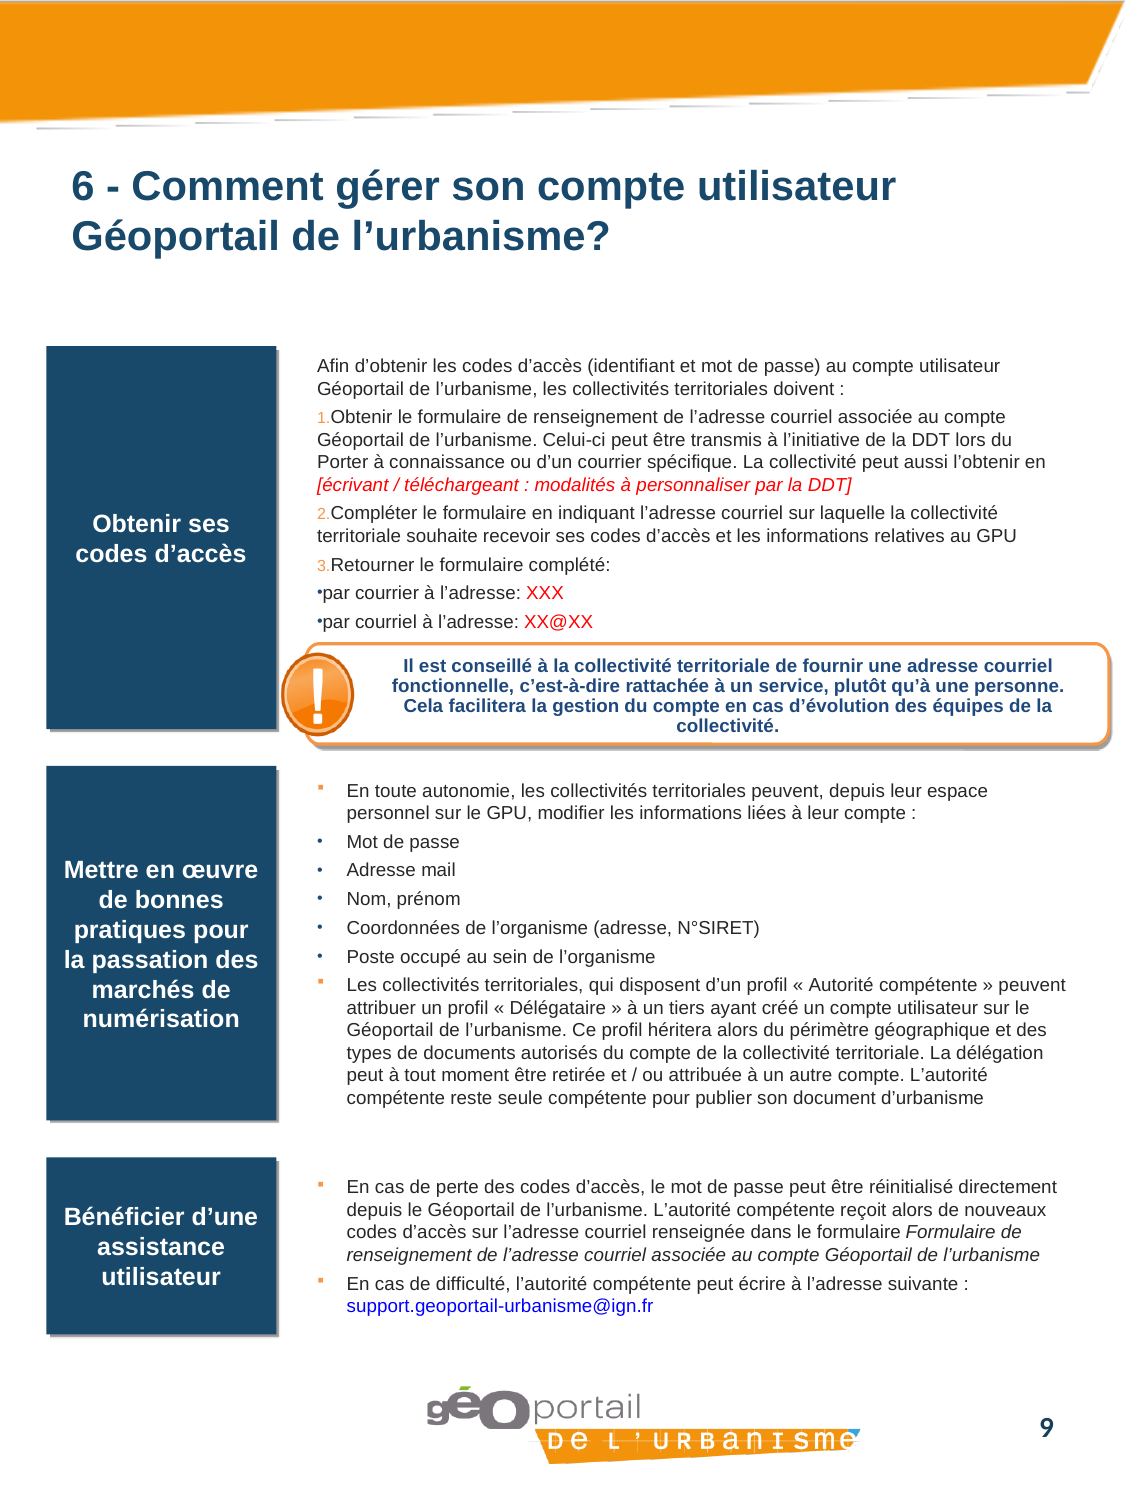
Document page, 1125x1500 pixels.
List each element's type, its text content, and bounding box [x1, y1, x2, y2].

text_box Afin d’obtenir les codes d’accès (identifiant et mot de passe) au compte utilisateur Géoportail de l’urbanisme, les collectivités territoriales doivent : Obtenir le formulaire de renseignement de l’adresse courriel associée au compte Géoportail de l’urbanisme. Celui-ci peut être transmis à l’initiative de la DDT lors du Porter à connaissance ou d’un courrier spécifique. La collectivité peut aussi l’obtenir en [écrivant / téléchargeant : modalités à personnaliser par la DDT] Compléter le formulaire en indiquant l’adresse courriel sur laquelle la collectivité territoriale souhaite recevoir ses codes d’accès et les informations relatives au GPU Retourner le formulaire complété: par courrier à l’adresse: XXX par courriel à l’adresse: XX@XX [302, 346, 1083, 641]
title 6 - Comment gérer son compte utilisateur Géoportail de l’urbanisme? [56, 129, 1088, 288]
text_box Obtenir ses codes d’accès [46, 346, 277, 730]
text_box Il est conseillé à la collectivité territoriale de fournir une adresse courriel fonctionnelle, c’est-à-dire rattachée à un service, plutôt qu’à une personne. Cela facilitera la gestion du compte en cas d’évolution des équipes de la collectivité. [308, 643, 1109, 745]
picture [279, 650, 355, 737]
text_box <numéro> [937, 1389, 1069, 1462]
text_box Mettre en œuvre de bonnes pratiques pour la passation des marchés de numérisation [46, 765, 277, 1121]
text_box En toute autonomie, les collectivités territoriales peuvent, depuis leur espace personnel sur le GPU, modifier les informations liées à leur compte : Mot de passe Adresse mail Nom, prénom Coordonnées de l’organisme (adresse, N°SIRET) Poste occupé au sein de l’organisme Les collectivités territoriales, qui disposent d’un profil « Autorité compétente » peuvent attribuer un profil « Délégataire » à un tiers ayant créé un compte utilisateur sur le Géoportail de l’urbanisme. Ce profil héritera alors du périmètre géographique et des types de documents autorisés du compte de la collectivité territoriale. La délégation peut à tout moment être retirée et / ou attribuée à un autre compte. L’autorité compétente reste seule compétente pour publier son document d’urbanisme [302, 772, 1083, 1114]
text_box En cas de perte des codes d’accès, le mot de passe peut être réinitialisé directement depuis le Géoportail de l’urbanisme. L’autorité compétente reçoit alors de nouveaux codes d’accès sur l’adresse courriel renseignée dans le formulaire Formulaire de renseignement de l’adresse courriel associée au compte Géoportail de l’urbanisme En cas de difficulté, l’autorité compétente peut écrire à l’adresse suivante : support.geoportail-urbanisme@ign.fr [302, 1157, 1083, 1335]
picture [391, 1335, 892, 1500]
text_box Bénéficier d’une assistance utilisateur [46, 1157, 277, 1335]
